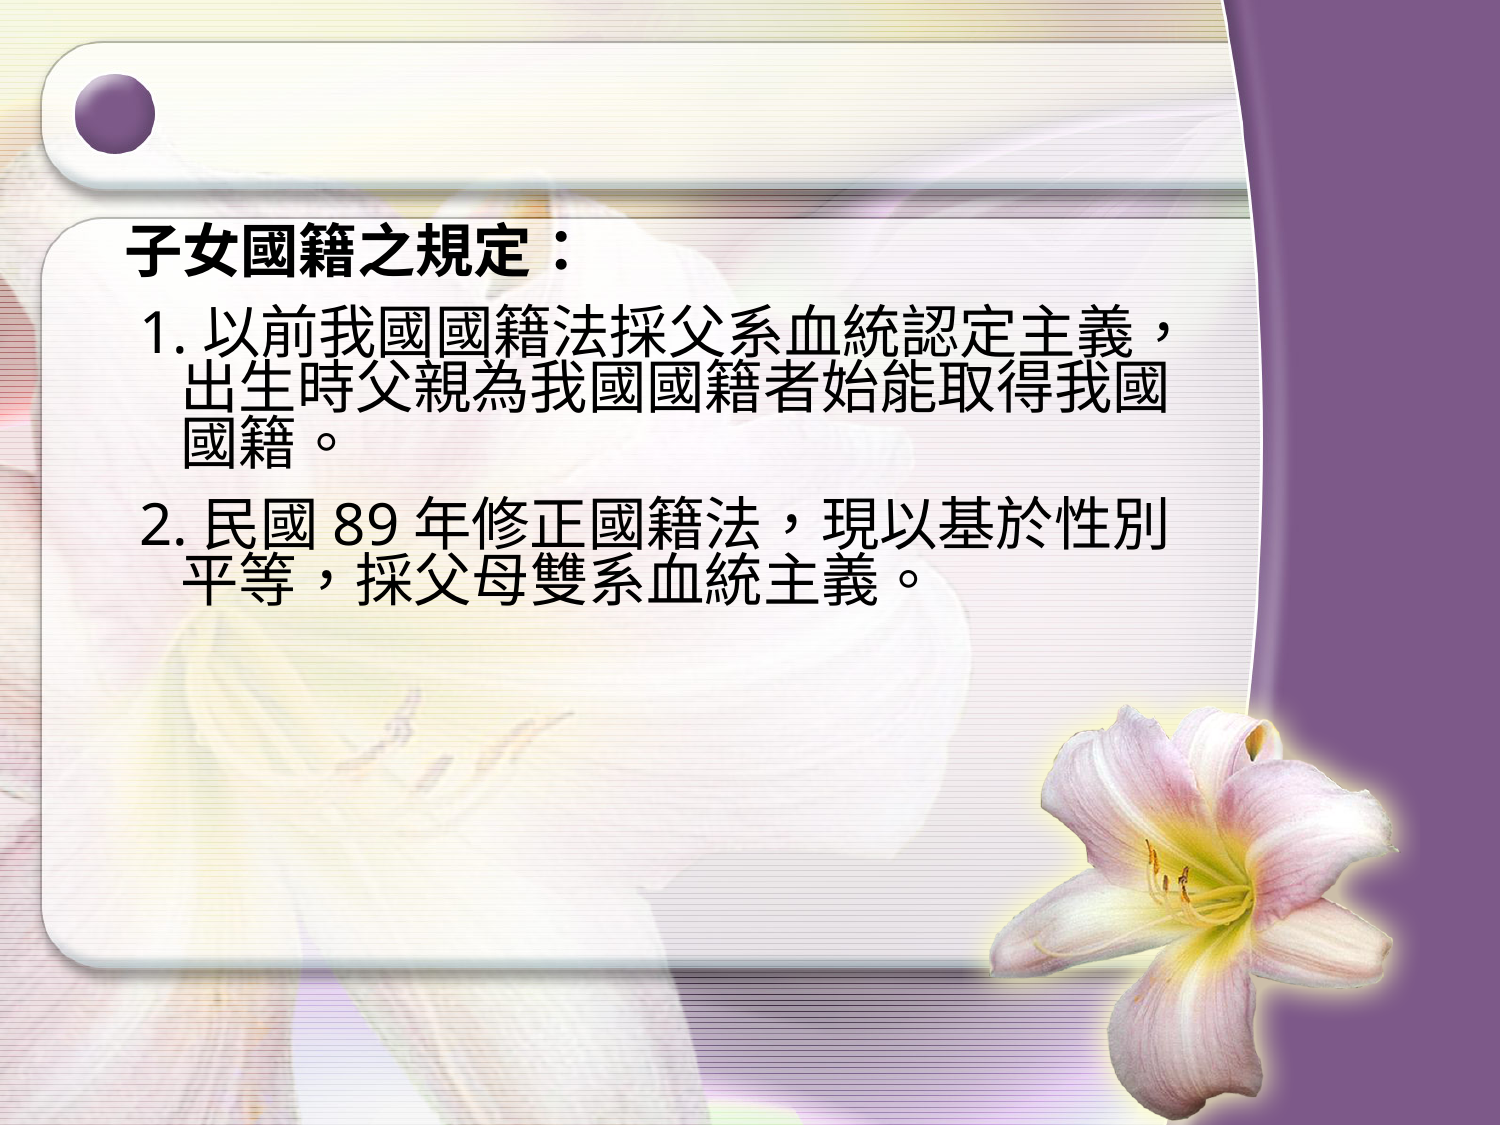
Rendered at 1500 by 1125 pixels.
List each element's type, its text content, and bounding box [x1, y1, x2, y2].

list 子女國籍之規定： 1.以前我國國籍法採父系血統認定主義，出生時父親為我國國籍者始能取得我國國籍。 2.民國89年修正國籍法，現以基於性別平等，採父母雙系血統主義。 [53, 220, 1235, 728]
